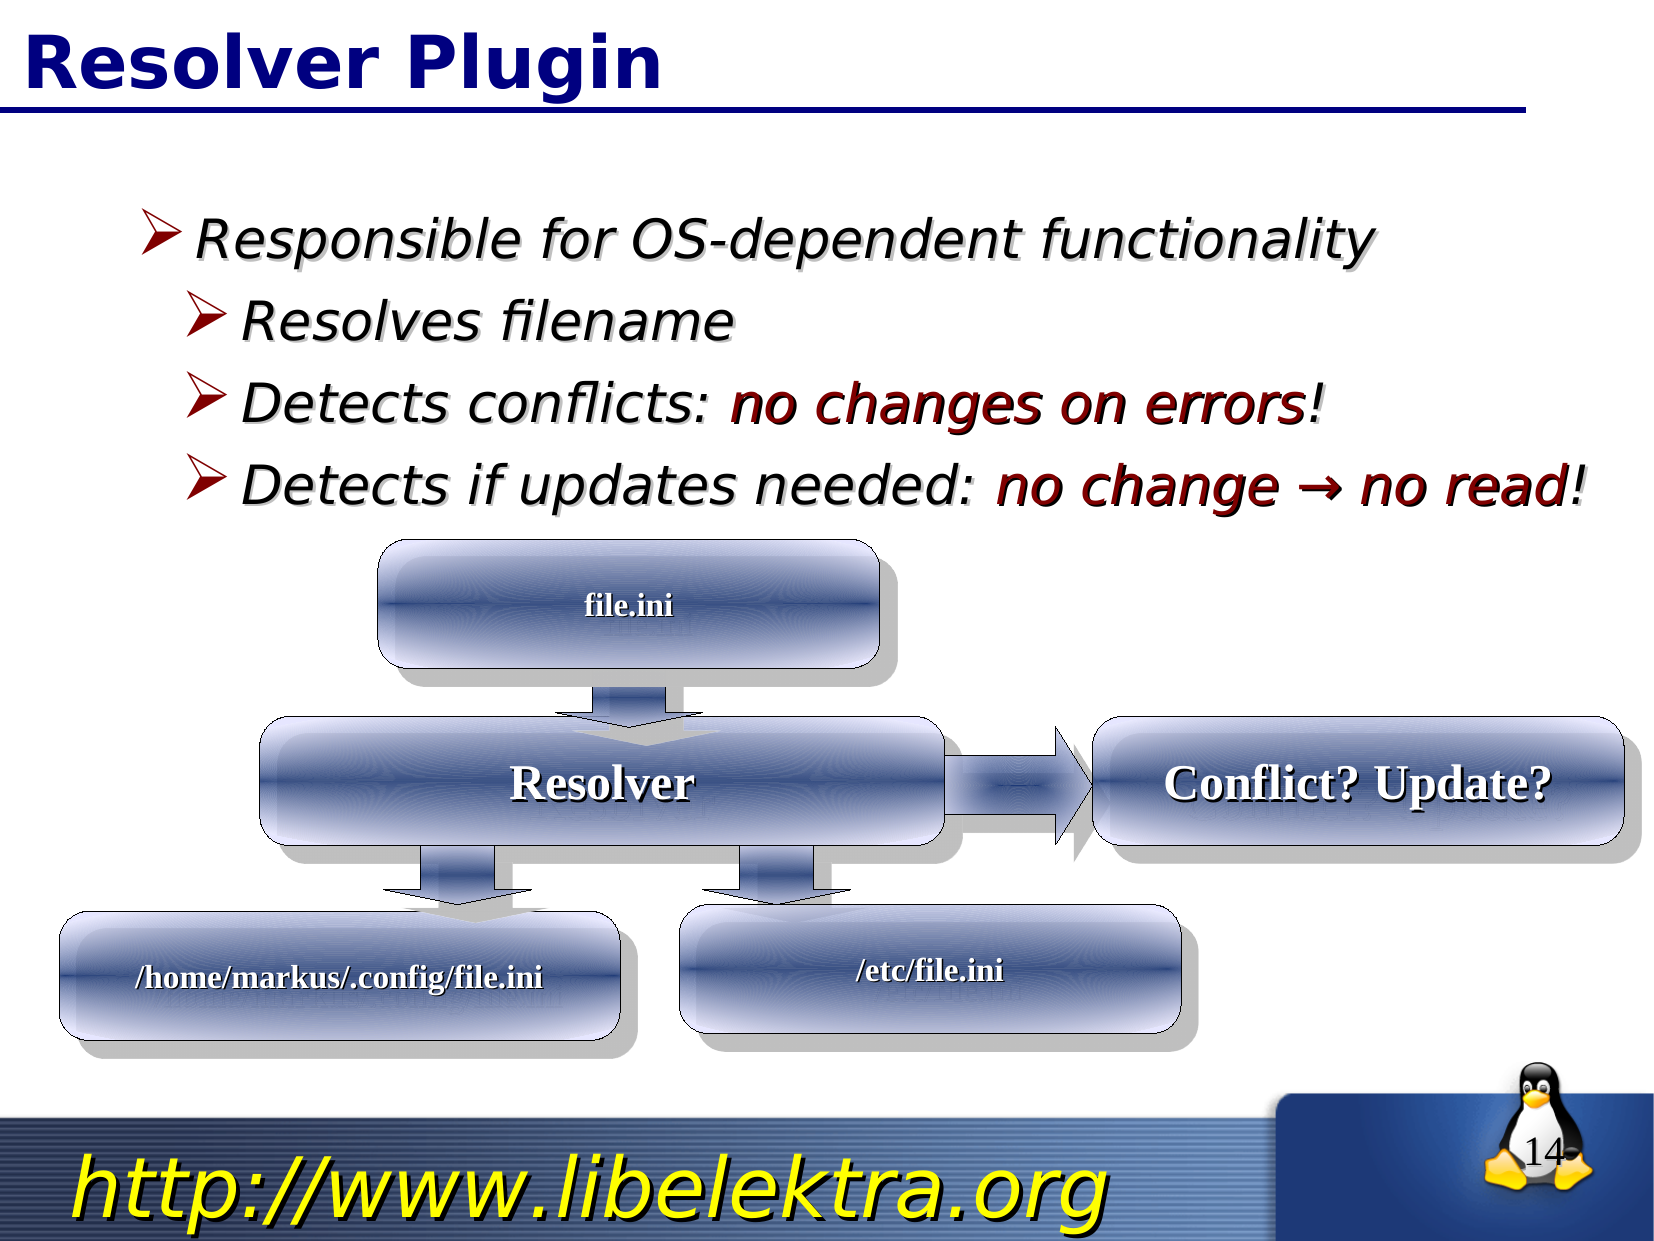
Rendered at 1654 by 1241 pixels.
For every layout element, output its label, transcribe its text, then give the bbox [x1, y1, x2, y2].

text_box Conflict? Update? [1092, 716, 1625, 846]
text_box [702, 845, 851, 904]
text_box [944, 726, 1092, 845]
list Responsible for OS-dependent functionality Resolves filename Detects conflicts: no changes on errors! Detects if updates needed: no change → no read! [121, 196, 1614, 562]
text_box <Nummer> [1370, 1122, 1566, 1178]
text_box Resolver Plugin [22, 14, 1611, 111]
text_box file.ini [377, 539, 880, 669]
text_box [383, 845, 532, 905]
picture [0, 1061, 1654, 1241]
text_box /home/markus/.config/file.ini [59, 911, 621, 1041]
text_box [555, 669, 703, 728]
text_box Resolver [259, 716, 945, 846]
text_box /etc/file.ini [679, 904, 1182, 1034]
